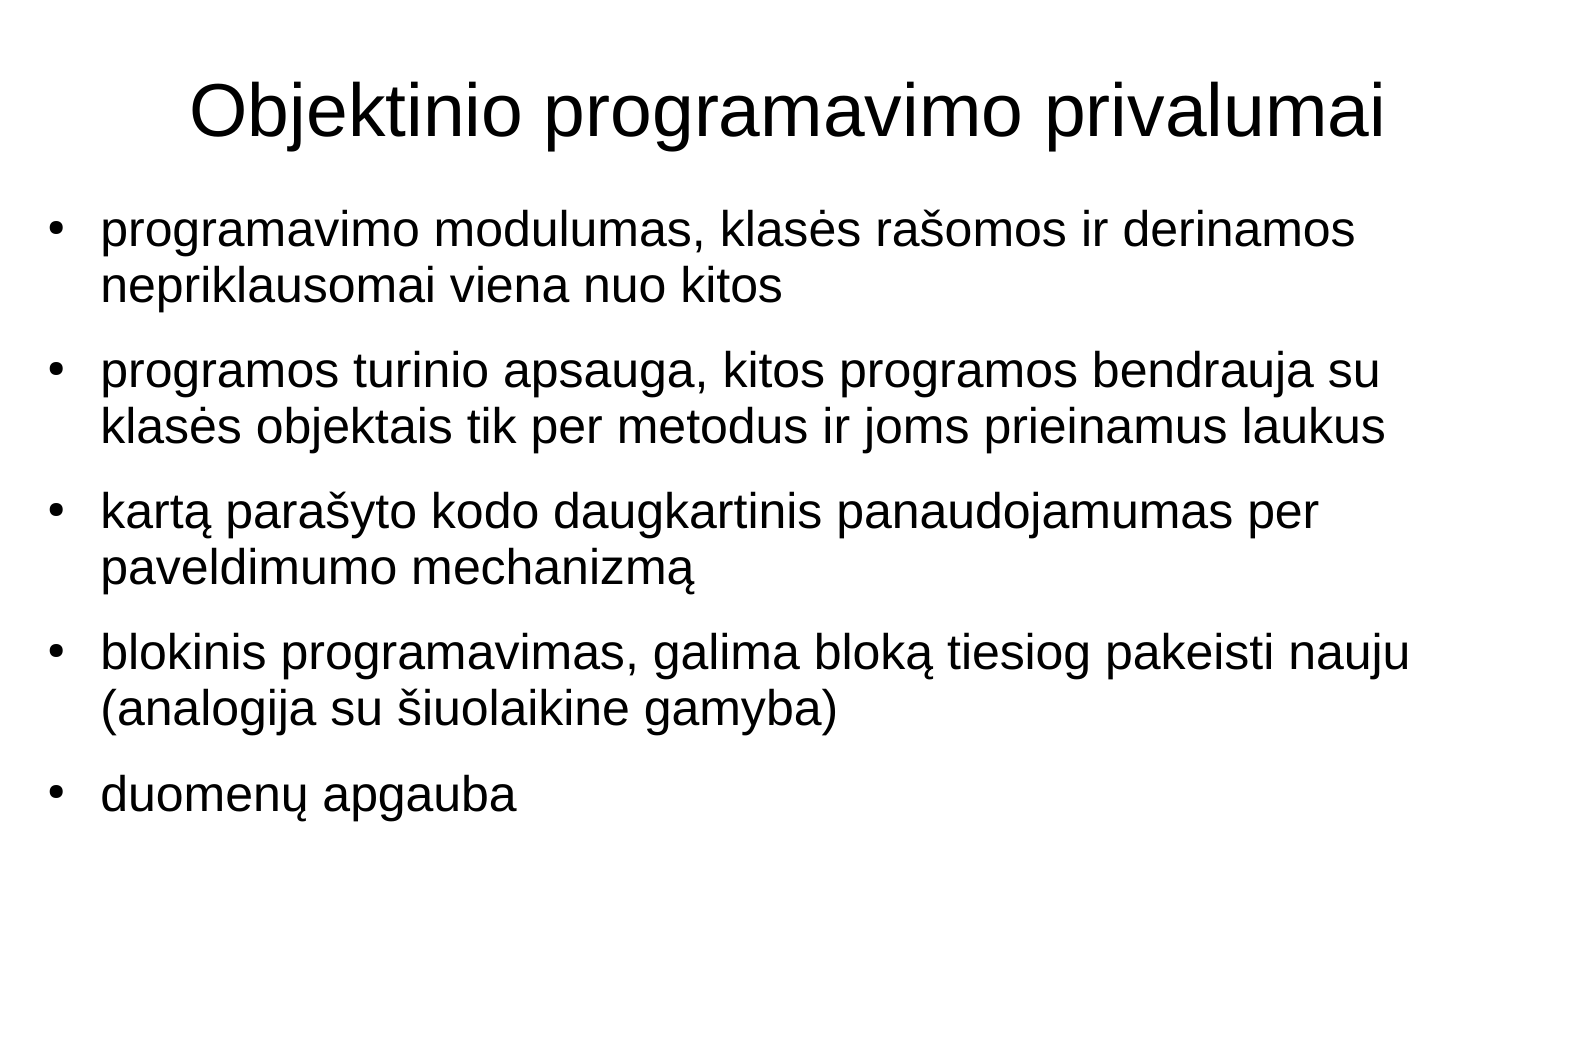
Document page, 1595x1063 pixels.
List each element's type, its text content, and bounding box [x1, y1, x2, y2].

list programavimo modulumas, klasės rašomos ir derinamos nepriklausomai viena nuo kitos programos turinio apsauga, kitos programos bendrauja su klasės objektais tik per metodus ir joms prieinamus laukus kartą parašyto kodo daugkartinis panaudojamumas per paveldimumo mechanizmą blokinis programavimas, galima bloką tiesiog pakeisti nauju (analogija su šiuolaikine gamyba) duomenų apgauba [29, 201, 1536, 889]
title Objektinio programavimo privalumai [70, 29, 1506, 193]
